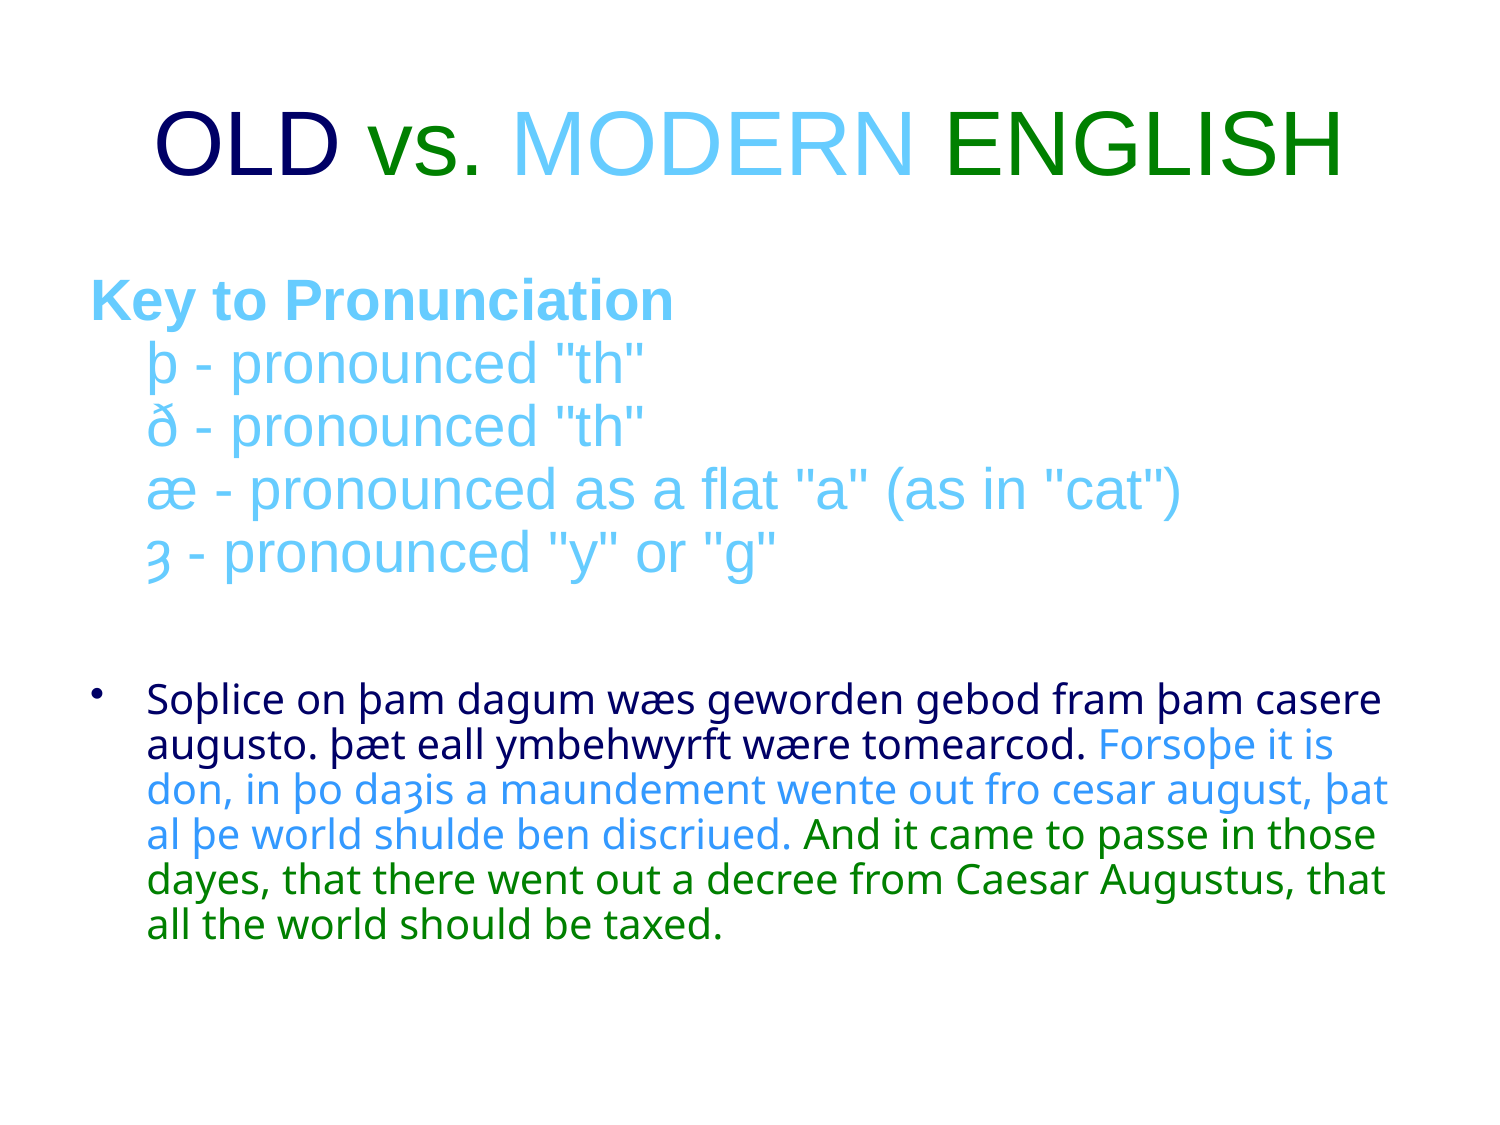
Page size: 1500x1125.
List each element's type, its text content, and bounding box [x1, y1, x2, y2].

list Key to Pronunciation þ - pronounced "th" ð - pronounced "th" æ - pronounced as a flat "a" (as in "cat") ȝ - pronounced "y" or "g" Soþlice on þam dagum wæs geworden gebod fram þam casere augusto. þæt eall ymbehwyrft wære tomearcod. Forsoþe it is don, in þo daȝis a maundement wente out fro cesar august, þat al þe world shulde ben discriued. And it came to passe in those dayes, that there went out a decree from Caesar Augustus, that all the world should be taxed. [75, 262, 1425, 1005]
title OLD vs. MODERN ENGLISH [75, 45, 1425, 233]
